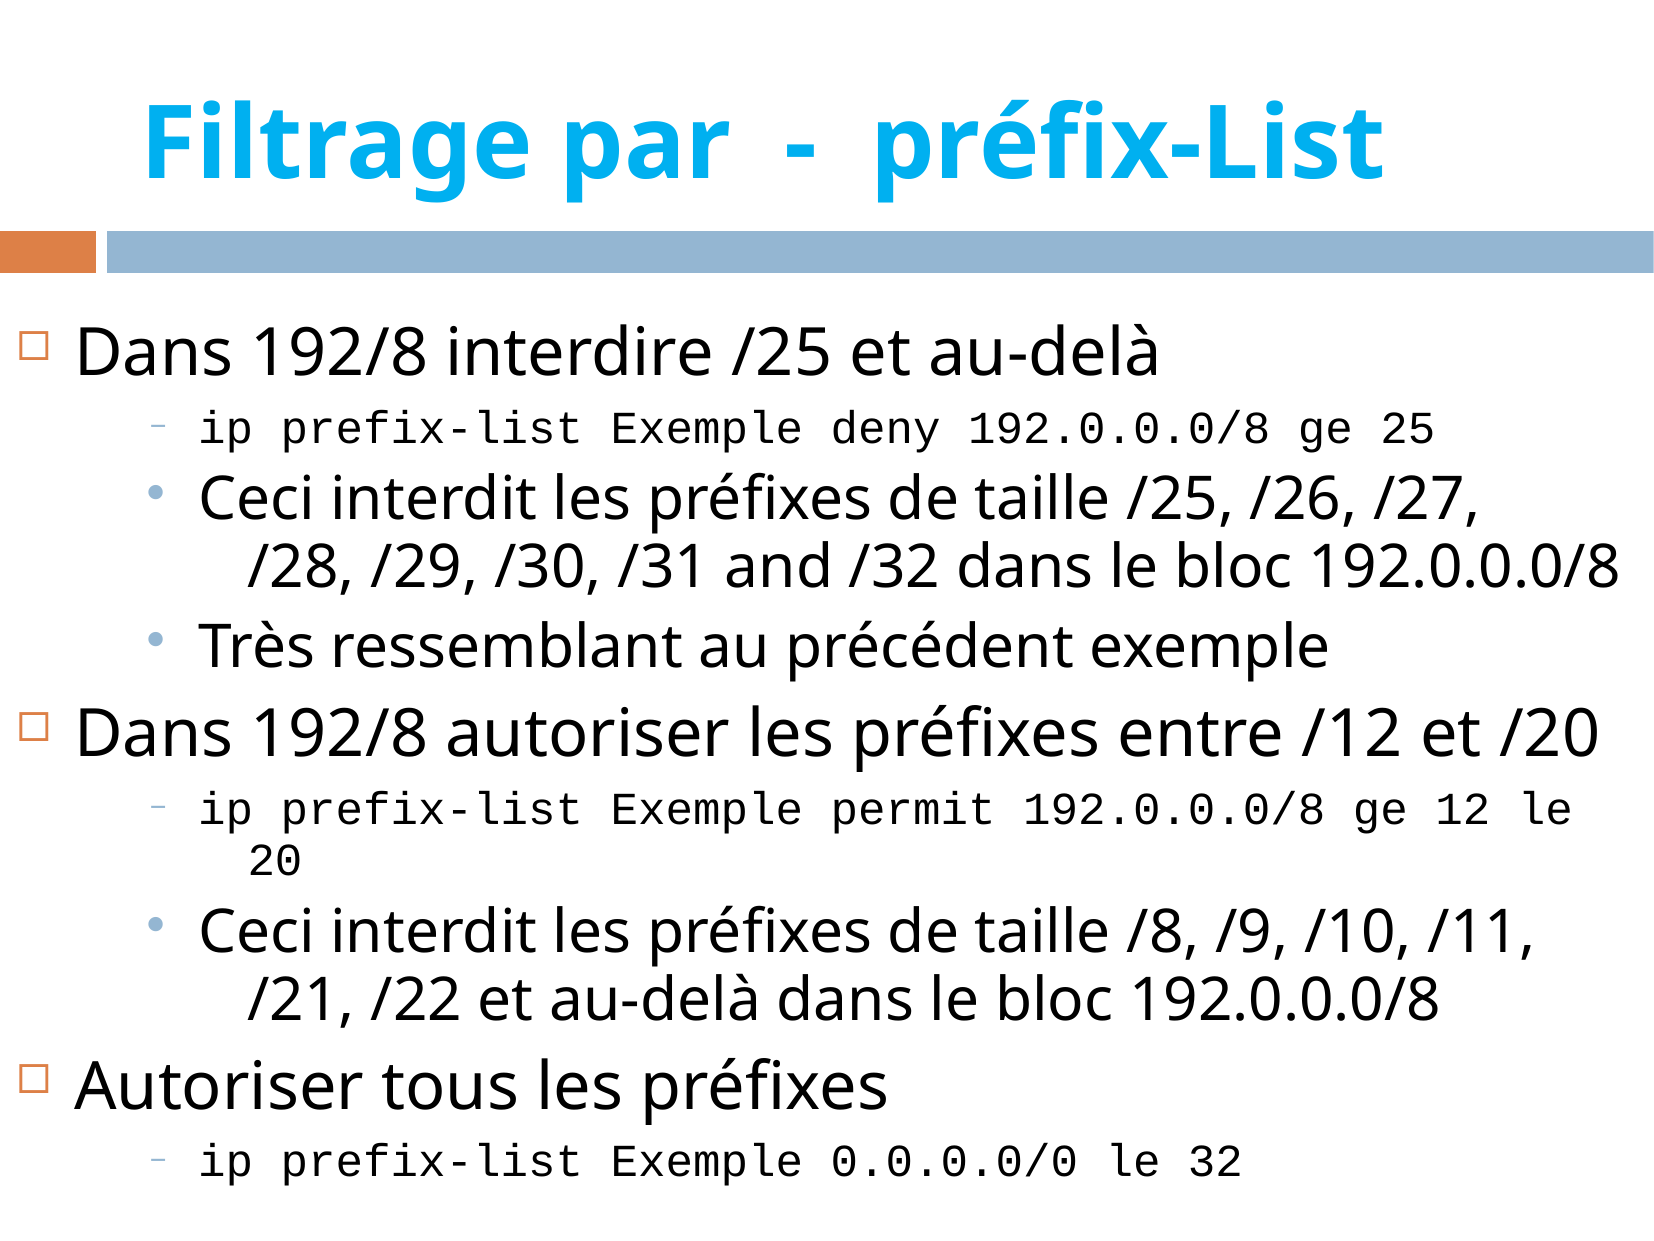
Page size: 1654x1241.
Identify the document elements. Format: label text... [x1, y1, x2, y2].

title Filtrage par - préfix-List [123, 41, 1530, 248]
list Dans 192/8 interdire /25 et au-delà ip prefix-list Exemple deny 192.0.0.0/8 ge 25 Ceci interdit les préfixes de taille /25, /26, /27, /28, /29, /30, /31 and /32 dans le bloc 192.0.0.0/8 Très ressemblant au précédent exemple Dans 192/8 autoriser les préfixes entre /12 et /20 ip prefix-list Exemple permit 192.0.0.0/8 ge 12 le 20 Ceci interdit les préfixes de taille /8, /9, /10, /11, /21, /22 et au-delà dans le bloc 192.0.0.0/8 Autoriser tous les préfixes ip prefix-list Exemple 0.0.0.0/0 le 32 [0, 307, 1654, 1241]
